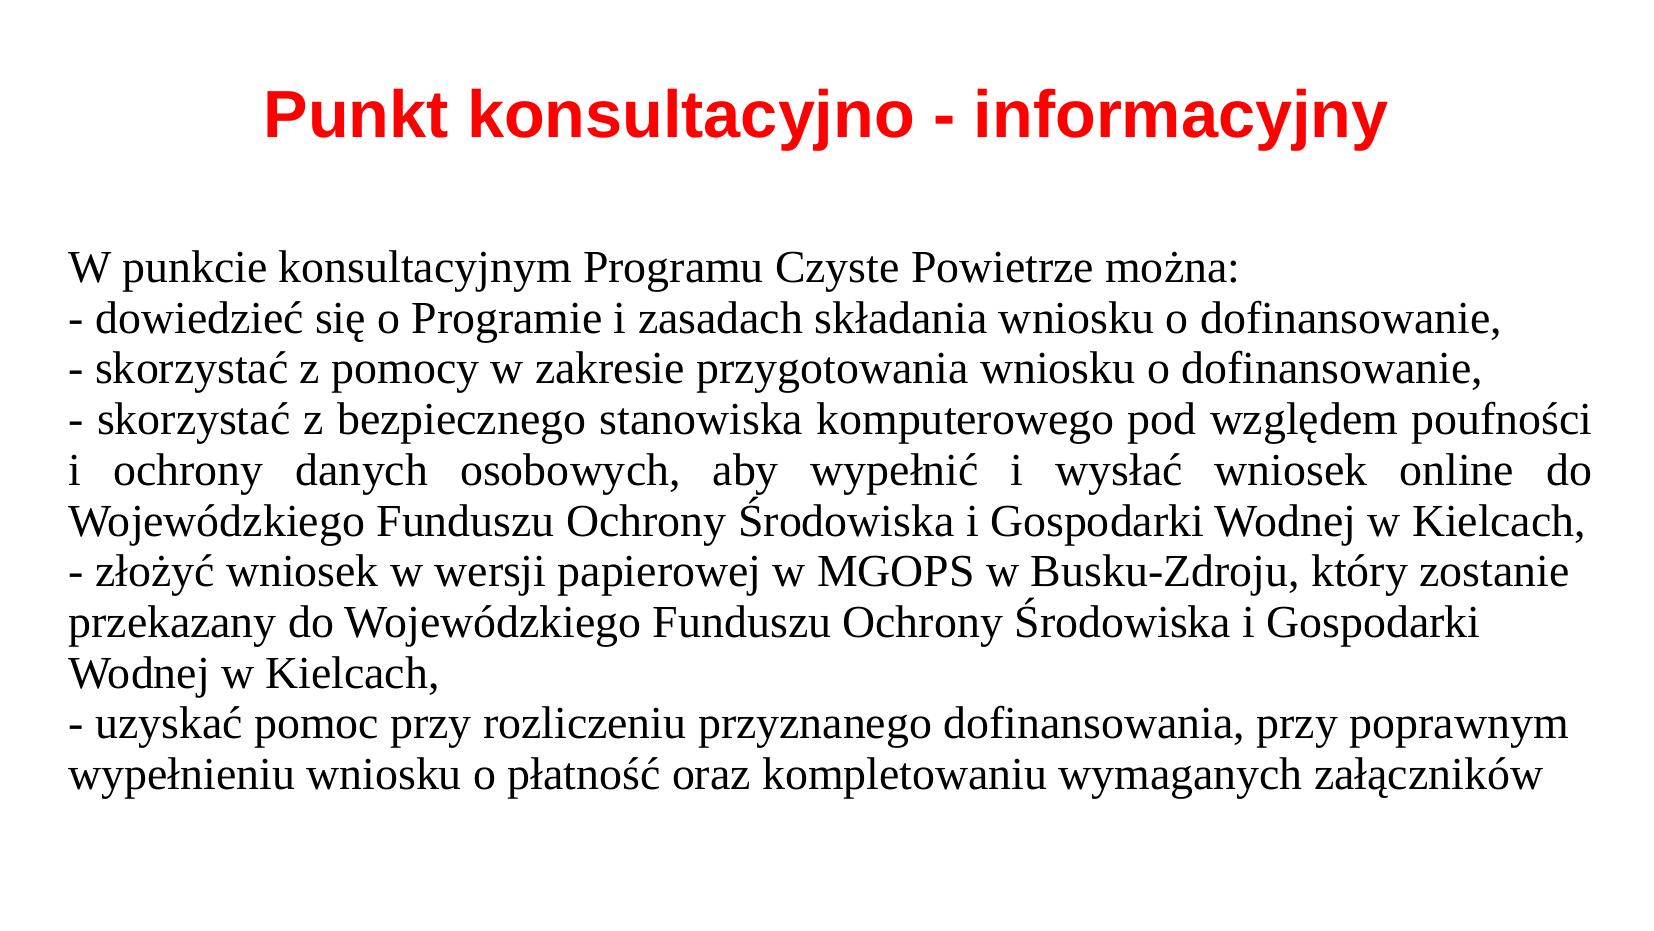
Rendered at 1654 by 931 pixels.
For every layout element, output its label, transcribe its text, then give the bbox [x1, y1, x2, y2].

title Punkt konsultacyjno - informacyjny [82, 37, 1571, 193]
text_box W punkcie konsultacyjnym Programu Czyste Powietrze można: - dowiedzieć się o Programie i zasadach składania wniosku o dofinansowanie, - skorzystać z pomocy w zakresie przygotowania wniosku o dofinansowanie, - skorzystać z bezpiecznego stanowiska komputerowego pod względem poufności i ochrony danych osobowych, aby wypełnić i wysłać wniosek online do Wojewódzkiego Funduszu Ochrony Środowiska i Gospodarki Wodnej w Kielcach, - złożyć wniosek w wersji papierowej w MGOPS w Busku-Zdroju, który zostanie przekazany do Wojewódzkiego Funduszu Ochrony Środowiska i Gospodarki Wodnej w Kielcach, - uzyskać pomoc przy rozliczeniu przyznanego dofinansowania, przy poprawnym wypełnieniu wniosku o płatność oraz kompletowaniu wymaganych załączników [53, 234, 1609, 808]
